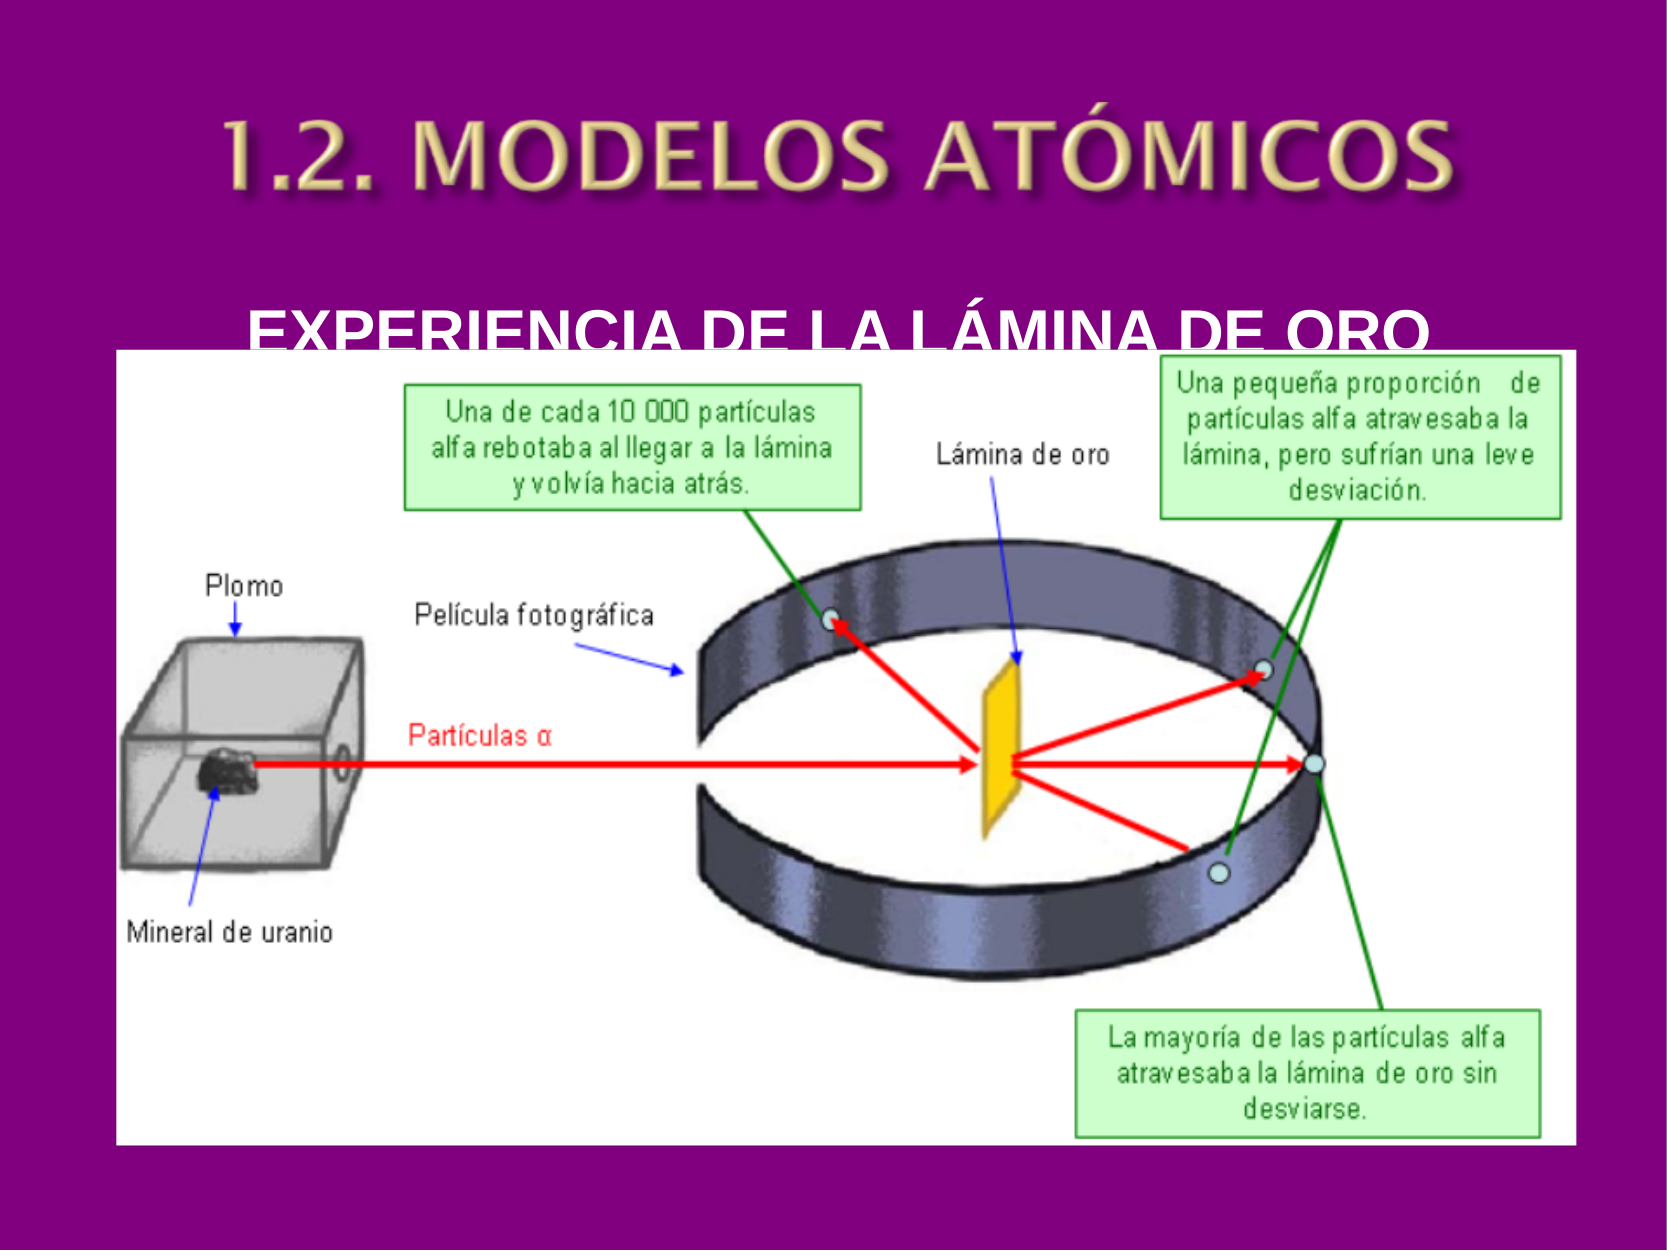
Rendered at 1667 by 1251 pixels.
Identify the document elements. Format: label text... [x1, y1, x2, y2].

text_box EXPERIENCIA DE LA LÁMINA DE ORO [100, 268, 1579, 1154]
text_box [81, 48, 1586, 261]
text_box [116, 348, 1577, 1148]
